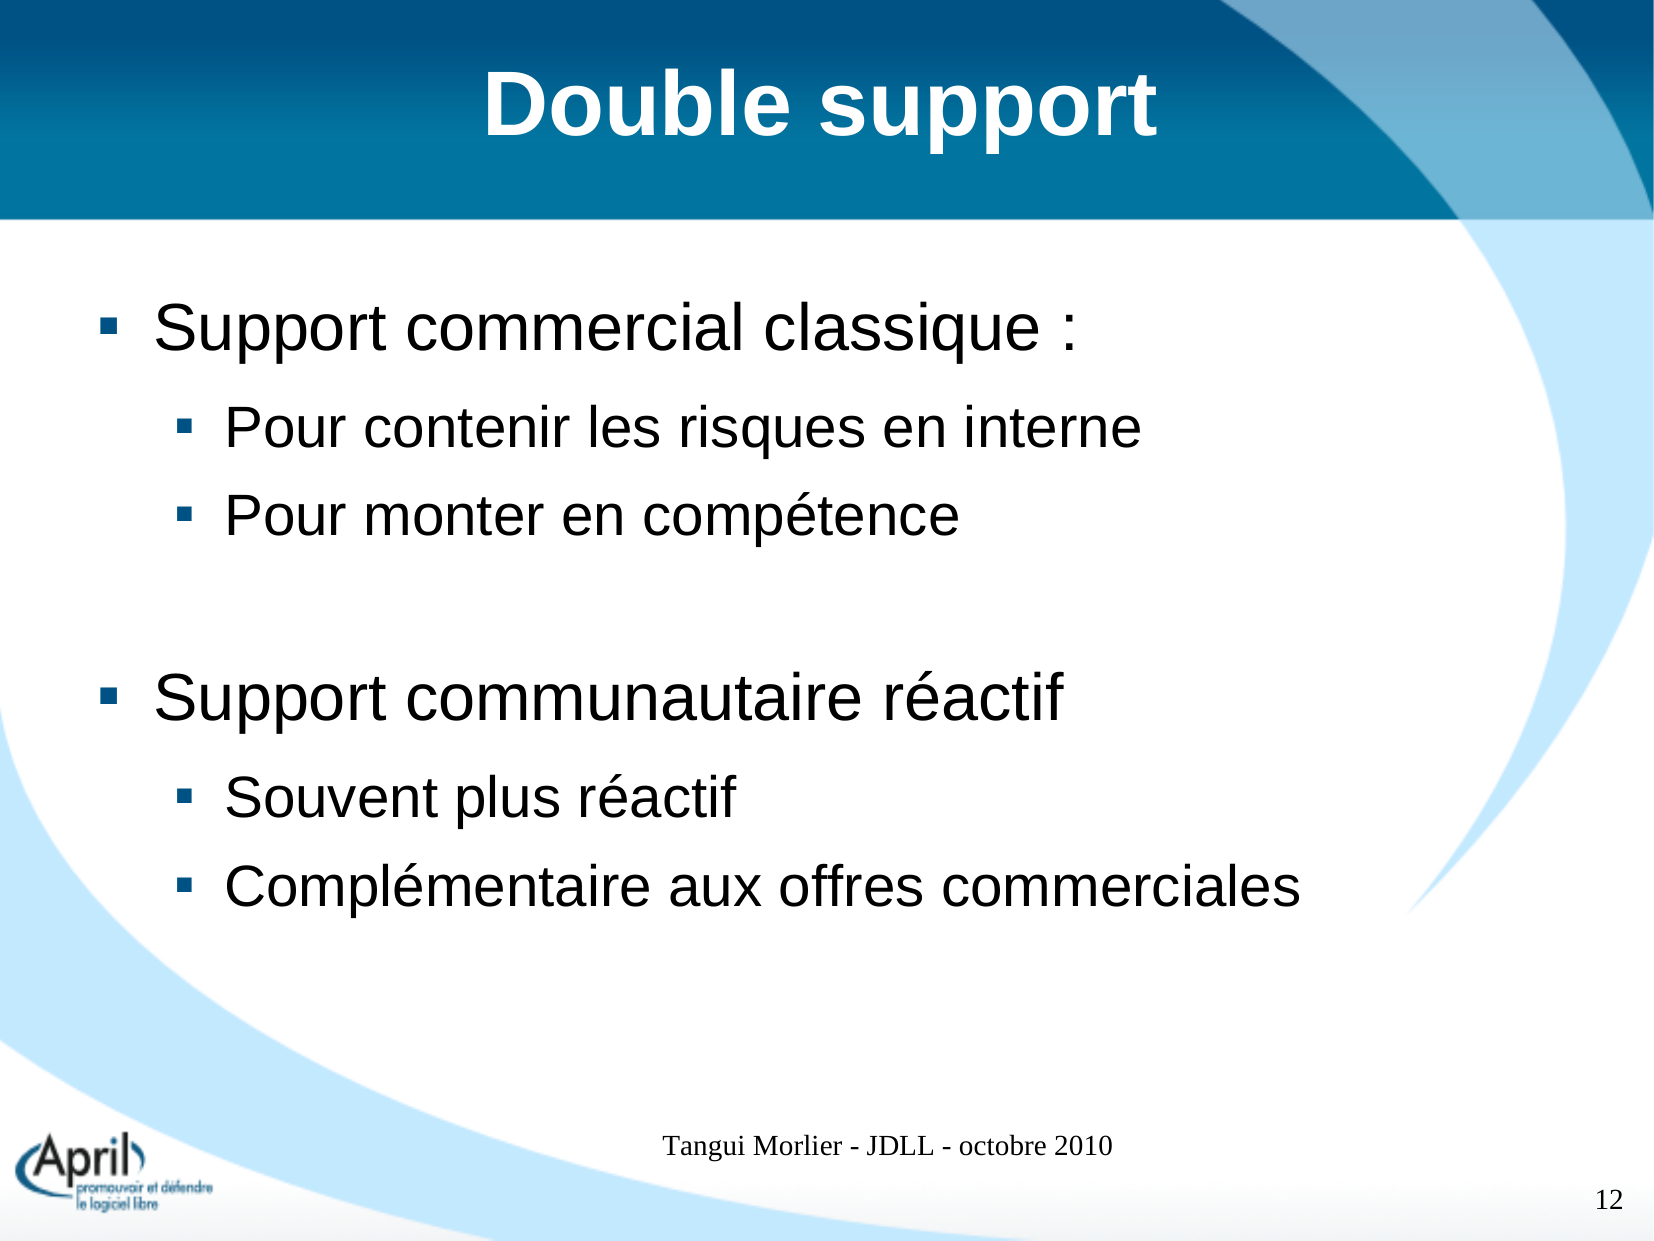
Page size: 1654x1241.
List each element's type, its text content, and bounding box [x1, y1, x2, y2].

picture [0, 0, 1654, 1241]
list Support commercial classique : Pour contenir les risques en interne Pour monter en compétence Support communautaire réactif Souvent plus réactif Complémentaire aux offres commerciales [82, 290, 1571, 1094]
title Double support [76, 7, 1565, 200]
